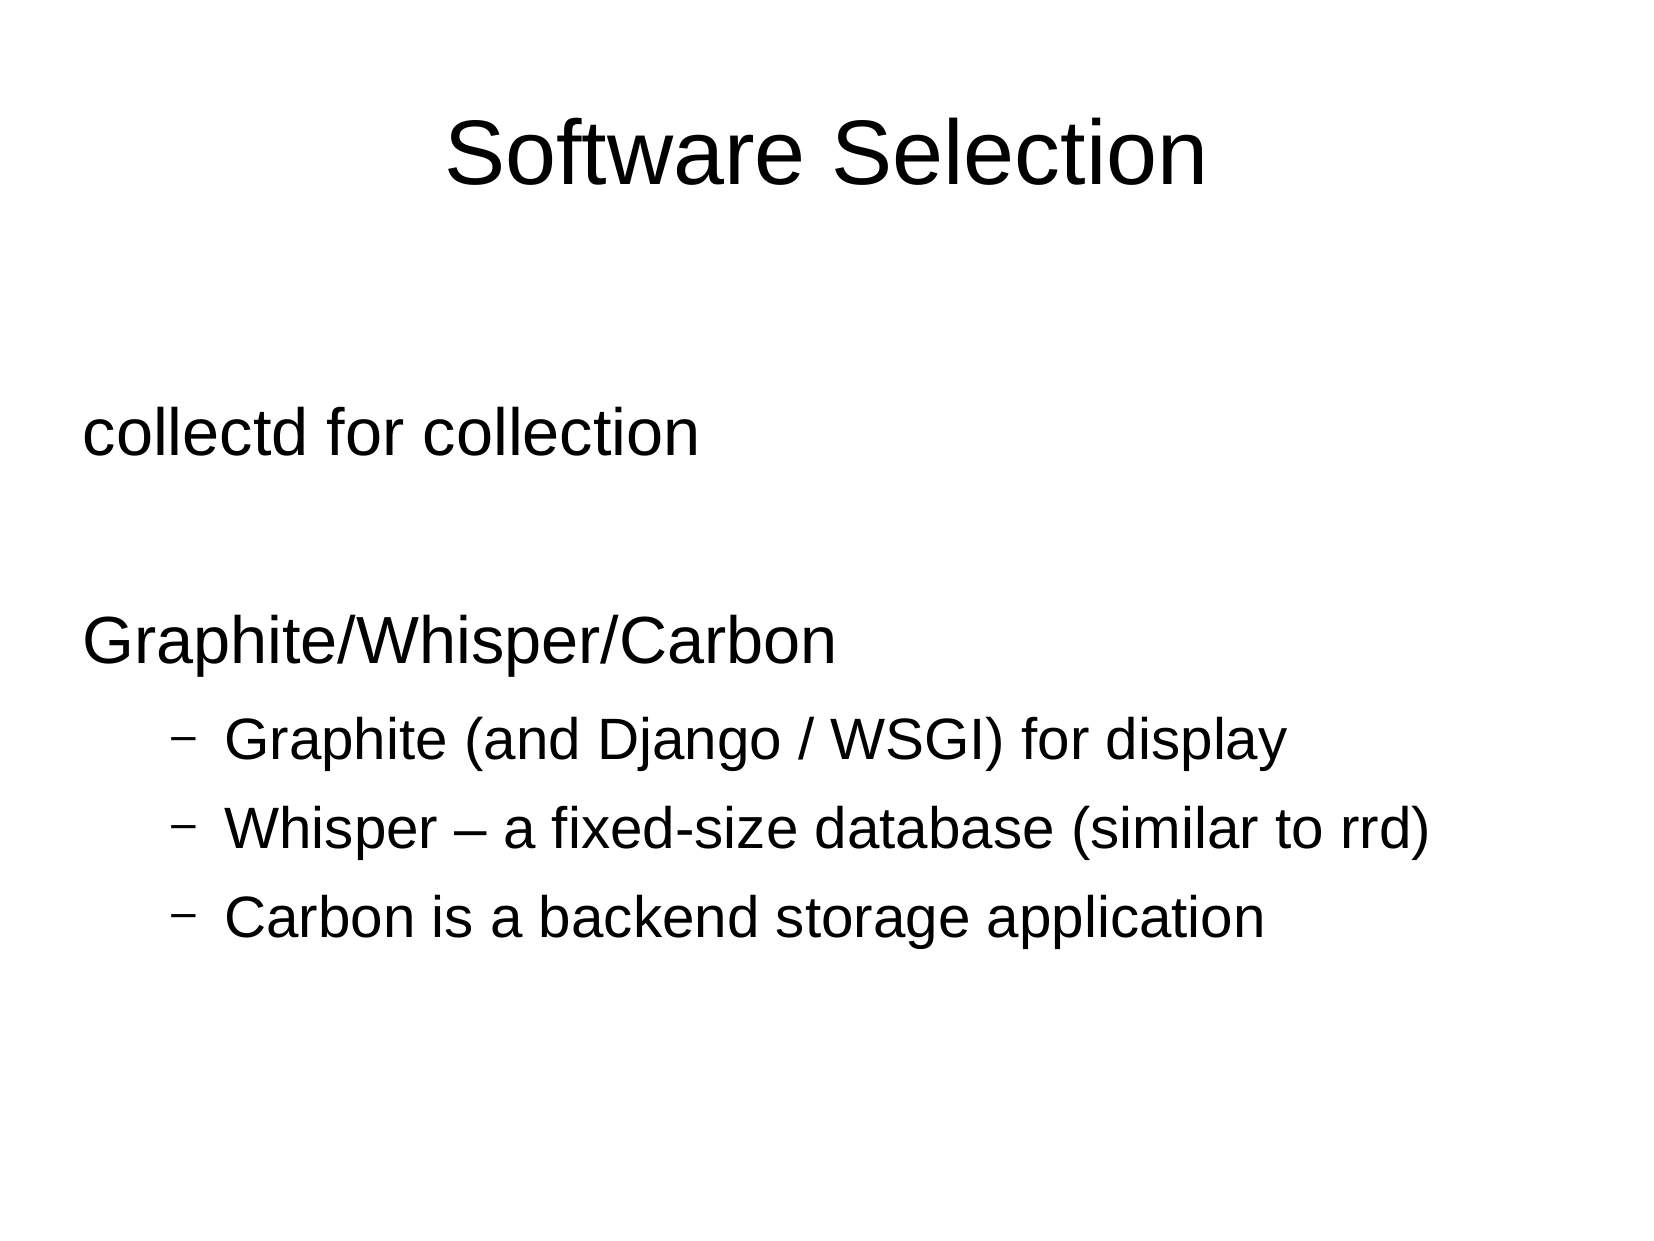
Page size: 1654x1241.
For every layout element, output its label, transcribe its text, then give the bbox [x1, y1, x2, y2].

list collectd for collection Graphite/Whisper/Carbon Graphite (and Django / WSGI) for display Whisper – a fixed-size database (similar to rrd) Carbon is a backend storage application [82, 290, 1538, 1010]
title Software Selection [82, 49, 1571, 257]
